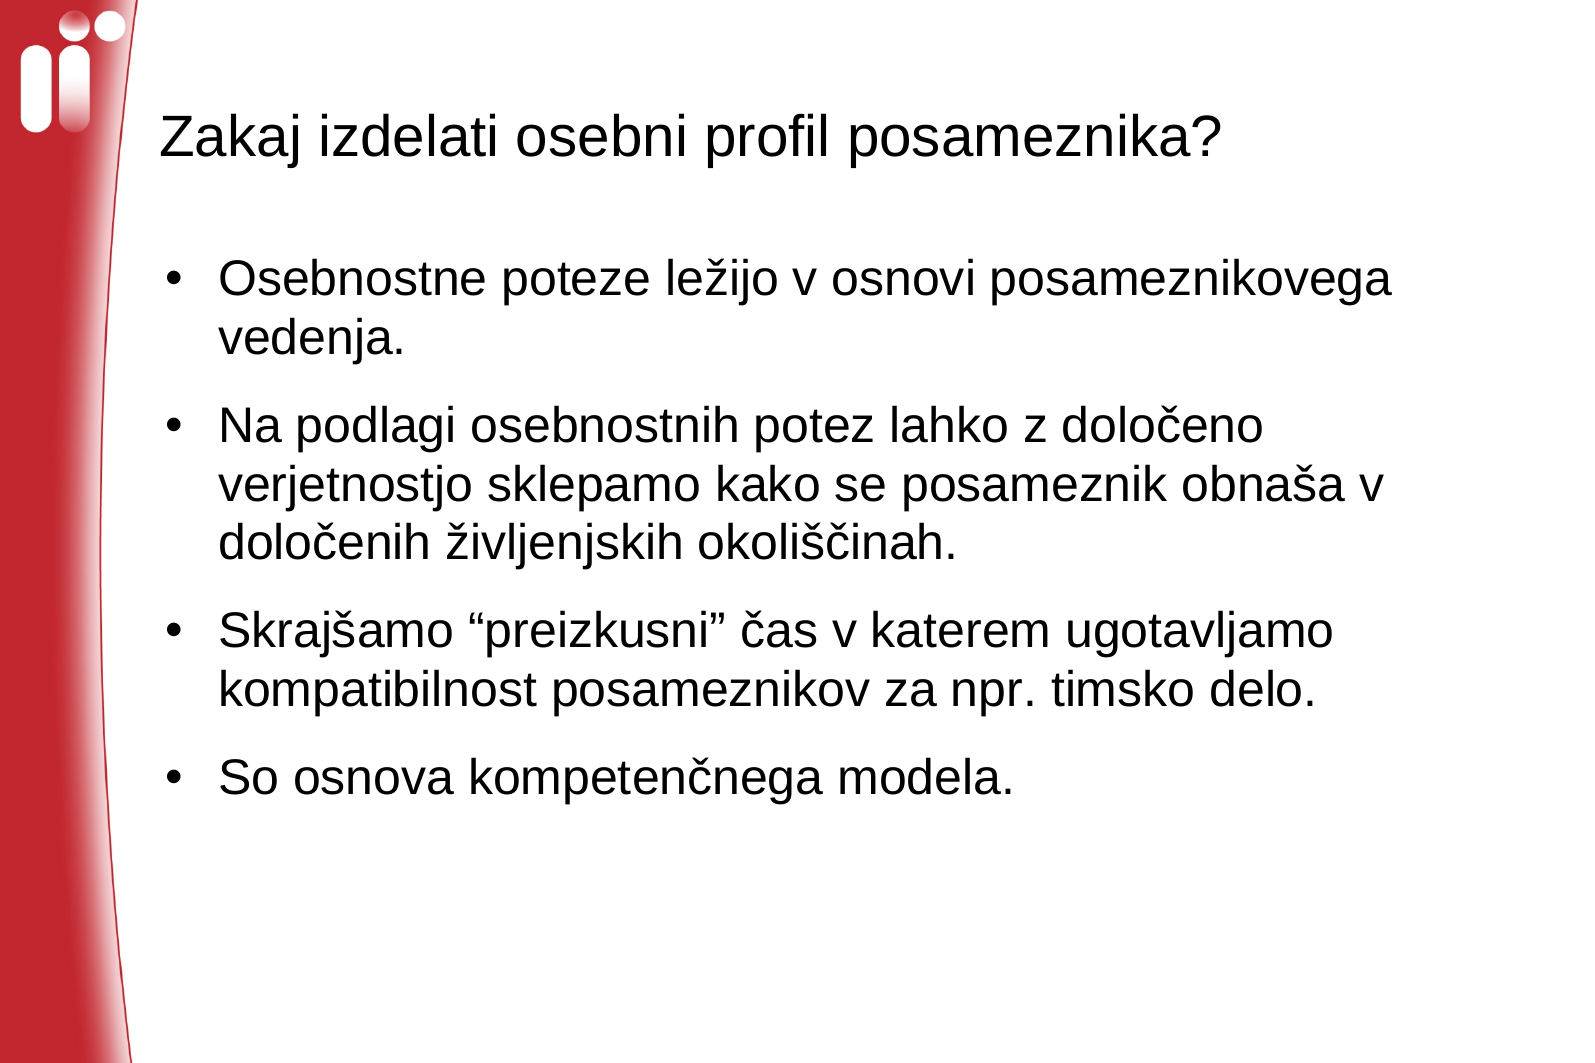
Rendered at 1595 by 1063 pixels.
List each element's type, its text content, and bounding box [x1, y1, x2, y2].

picture [0, 0, 1414, 1063]
title Zakaj izdelati osebni profil posameznika? [159, 22, 1515, 248]
list Osebnostne poteze ležijo v osnovi posameznikovega vedenja. Na podlagi osebnostnih potez lahko z določeno verjetnostjo sklepamo kako se posameznik obnaša v določenih življenjskih okoliščinah. Skrajšamo “preizkusni” čas v katerem ugotavljamo kompatibilnost posameznikov za npr. timsko delo. So osnova kompetenčnega modela. [147, 248, 1515, 1063]
